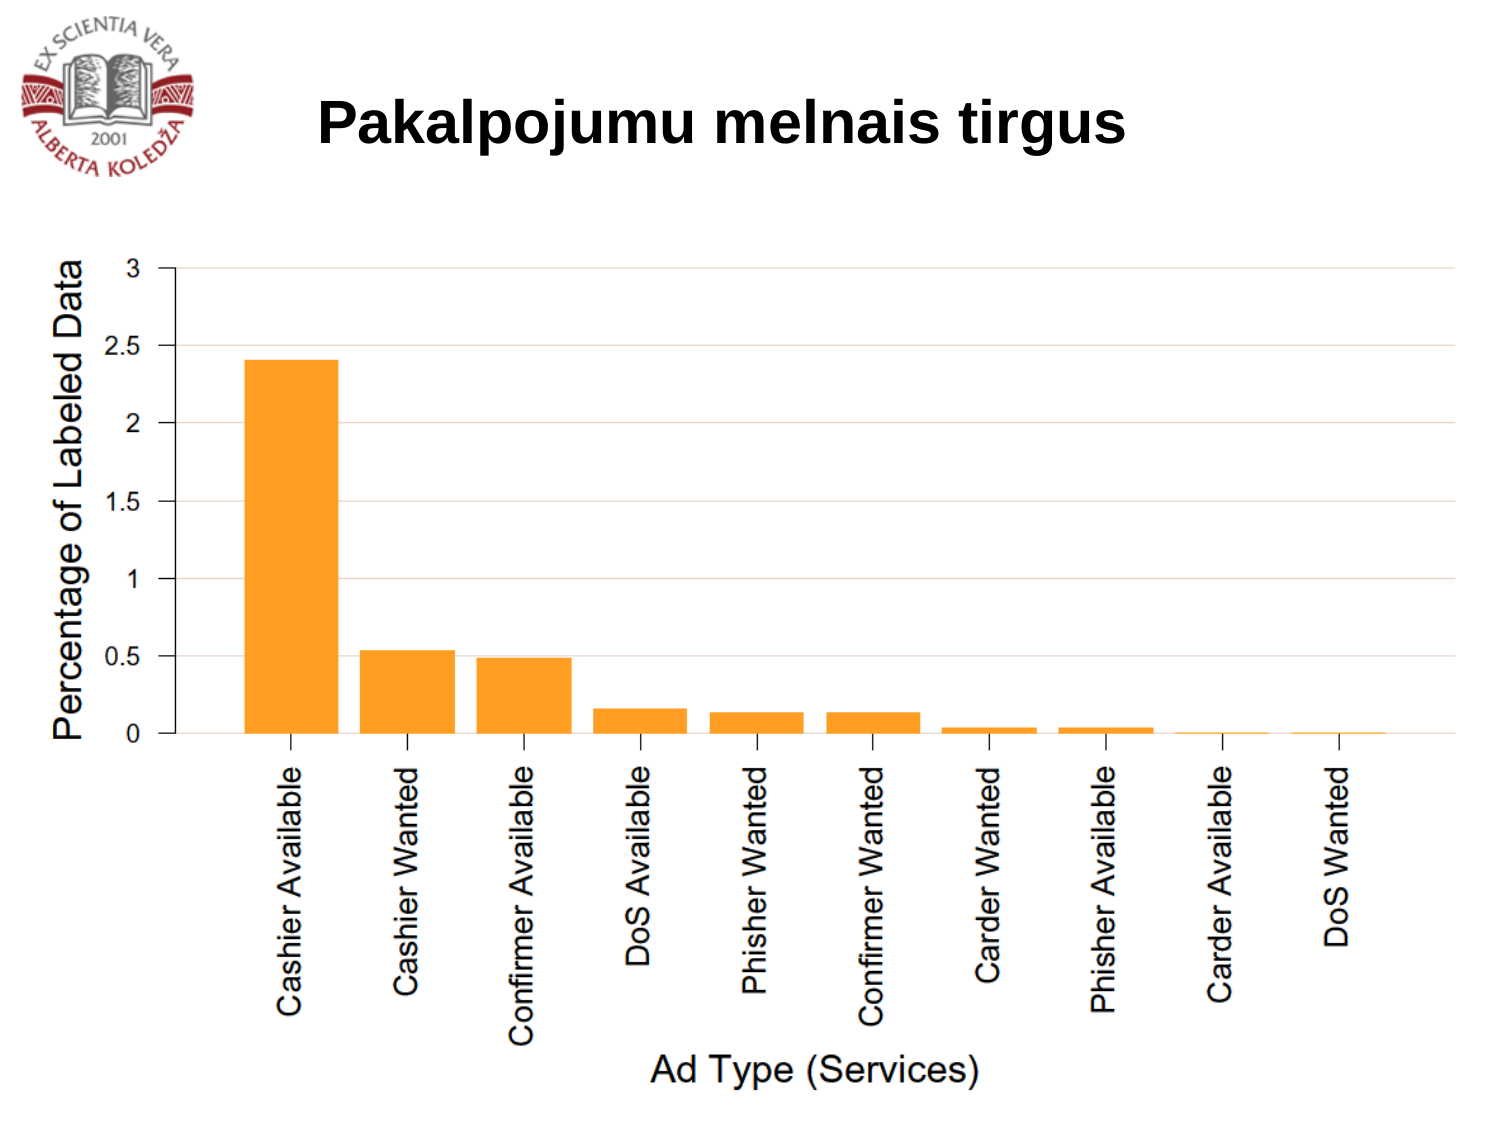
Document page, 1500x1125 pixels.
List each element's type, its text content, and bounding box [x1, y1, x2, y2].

text_box [0, 218, 1500, 1125]
title Pakalpojumu melnais tirgus [50, 62, 1374, 175]
picture [21, 16, 194, 177]
